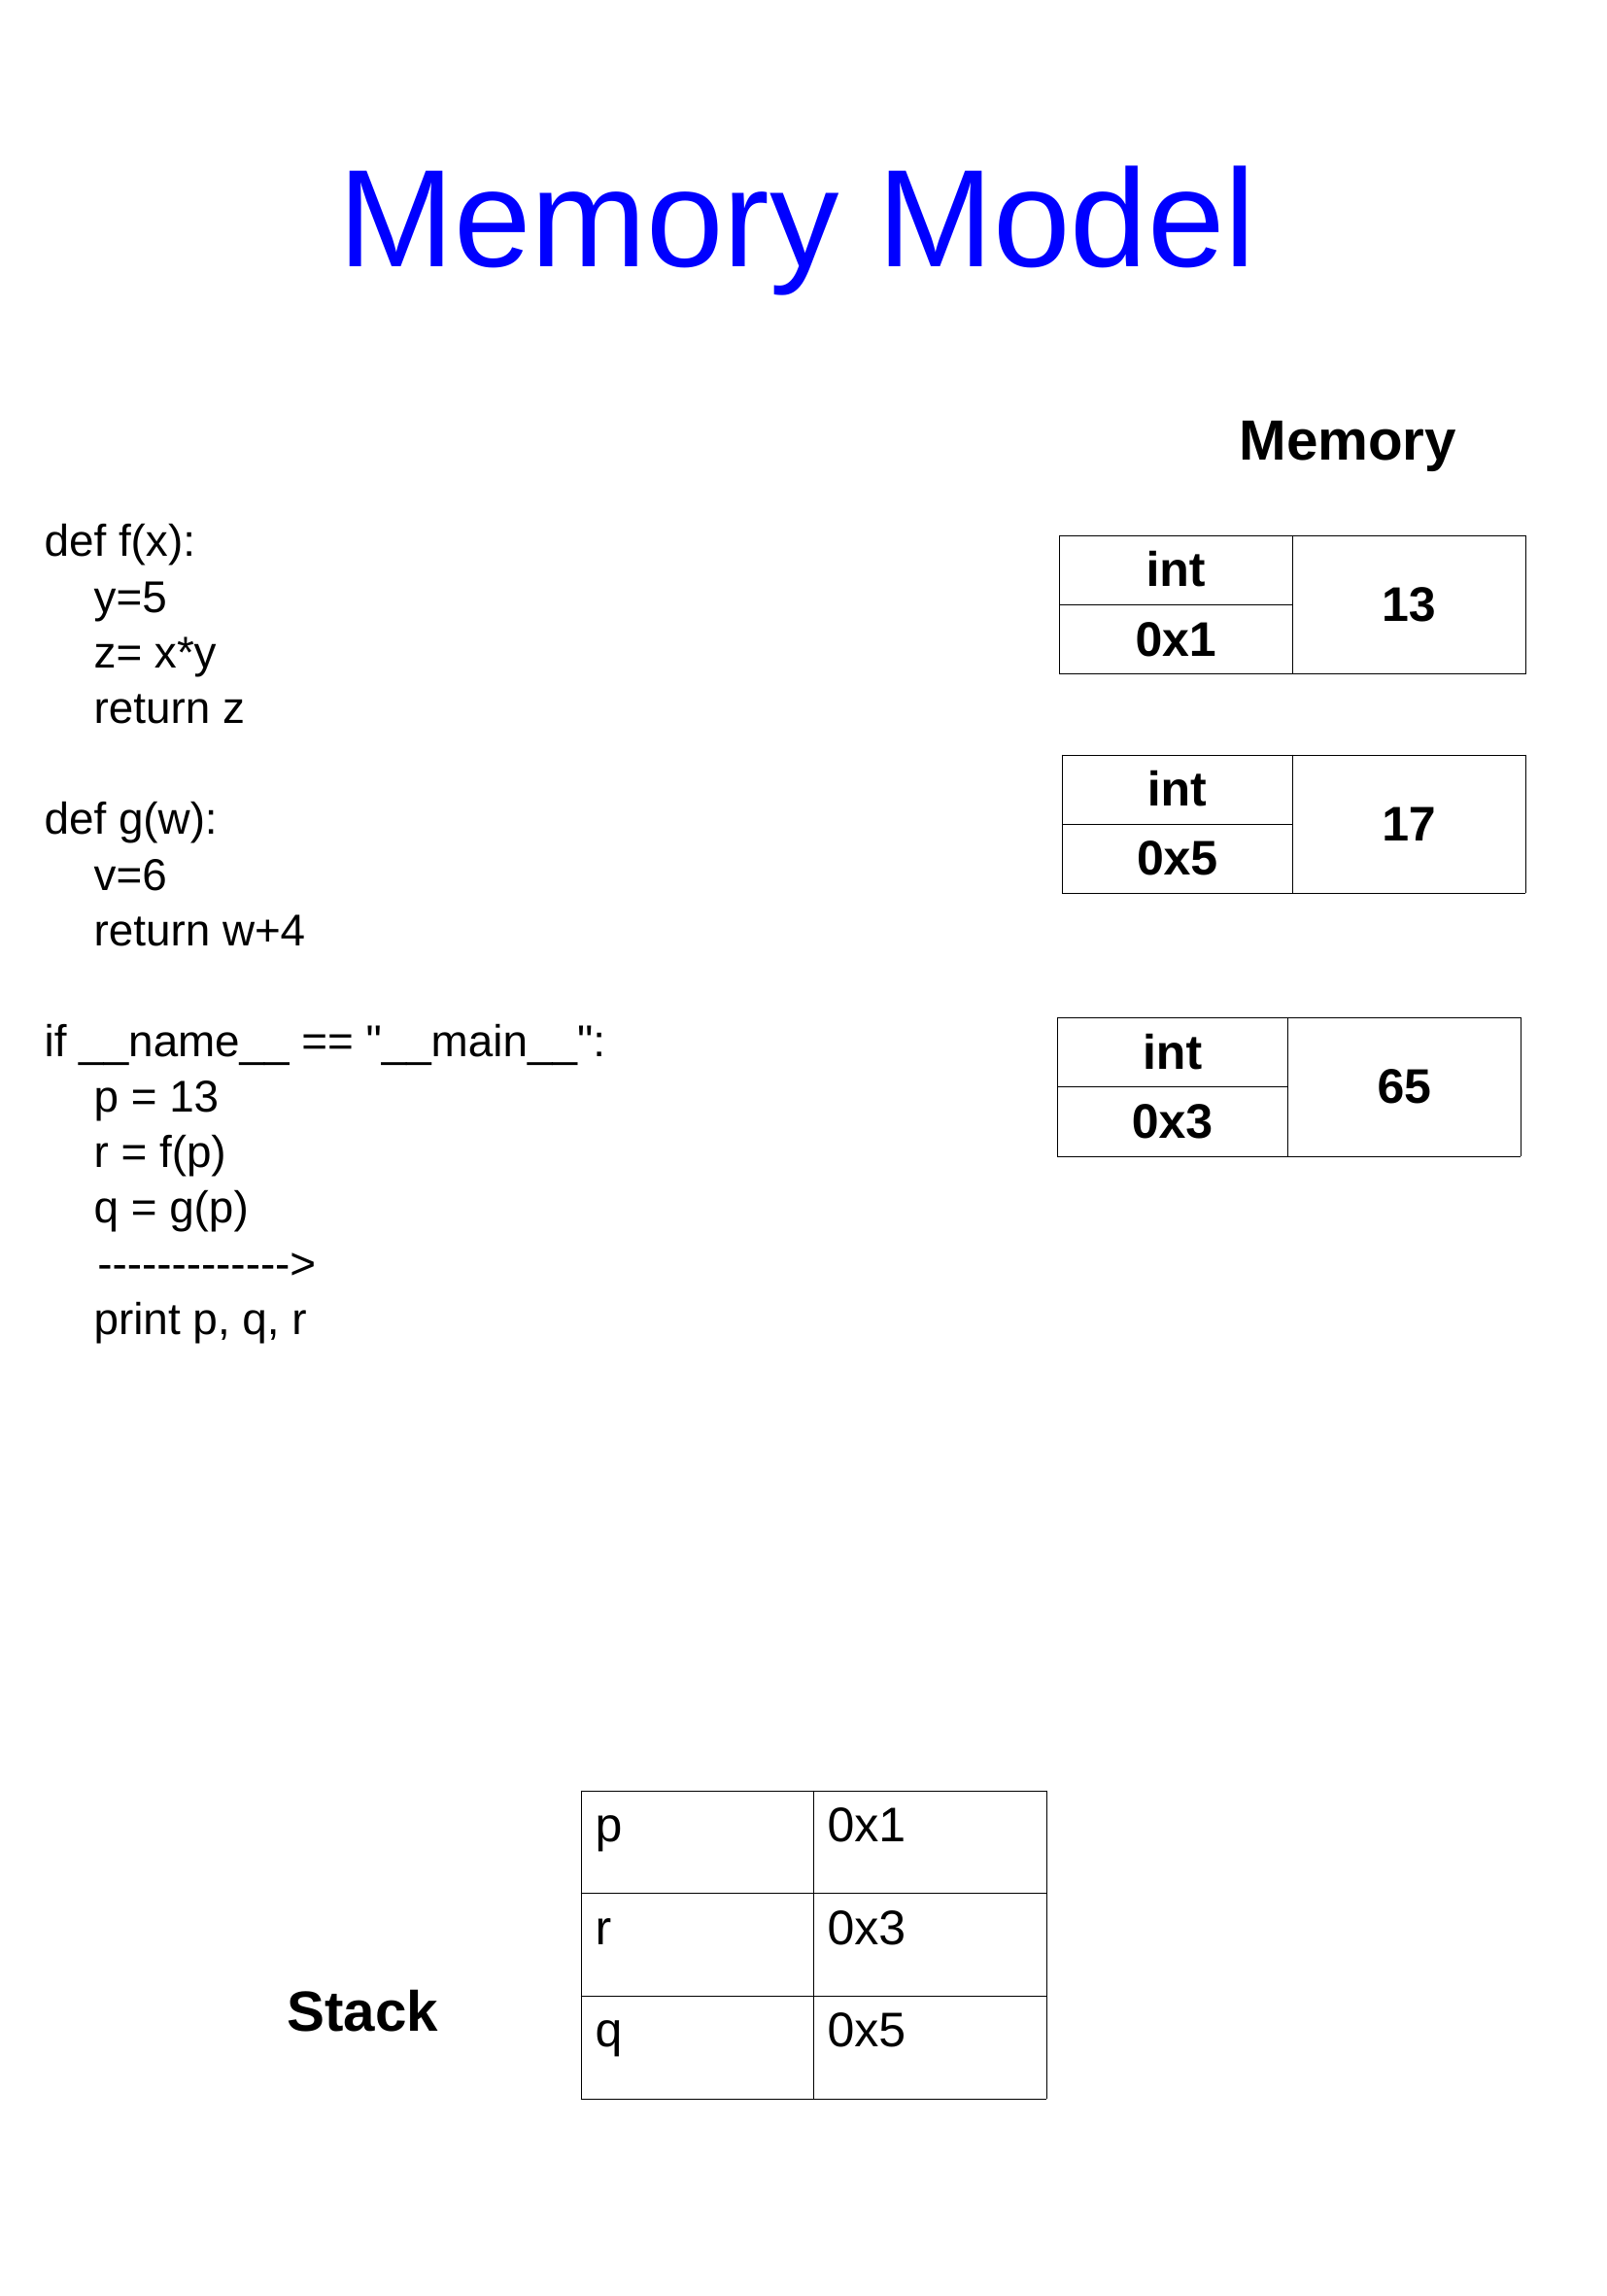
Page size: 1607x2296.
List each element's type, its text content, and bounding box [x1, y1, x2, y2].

table_header 13 [1293, 536, 1525, 673]
table_header 17 [1293, 756, 1525, 893]
table_cell 0x5 [814, 1997, 1046, 2099]
table_cell 0x3 [814, 1894, 1046, 1996]
table_header 0x1 [814, 1792, 1046, 1893]
title Memory Model [74, 108, 1521, 328]
list Stack [218, 1979, 488, 2066]
list def f(x): y=5 z= x*y return z def g(w): v=6 return w+4 if __name__ == "__main__": p = 13 r = f(p) q = g(p) -------------> print p, q, r [28, 516, 632, 1345]
table_cell 0x5 [1063, 825, 1292, 893]
list Memory [1170, 408, 1525, 488]
table_header p [582, 1792, 813, 1893]
table_header 65 [1288, 1018, 1521, 1156]
table_header int [1060, 536, 1292, 604]
table_header int [1063, 756, 1292, 824]
table_cell r [582, 1894, 813, 1996]
table_header int [1058, 1018, 1287, 1086]
table_cell 0x3 [1058, 1087, 1287, 1156]
table_cell q [582, 1997, 813, 2099]
table_cell 0x1 [1060, 605, 1292, 673]
